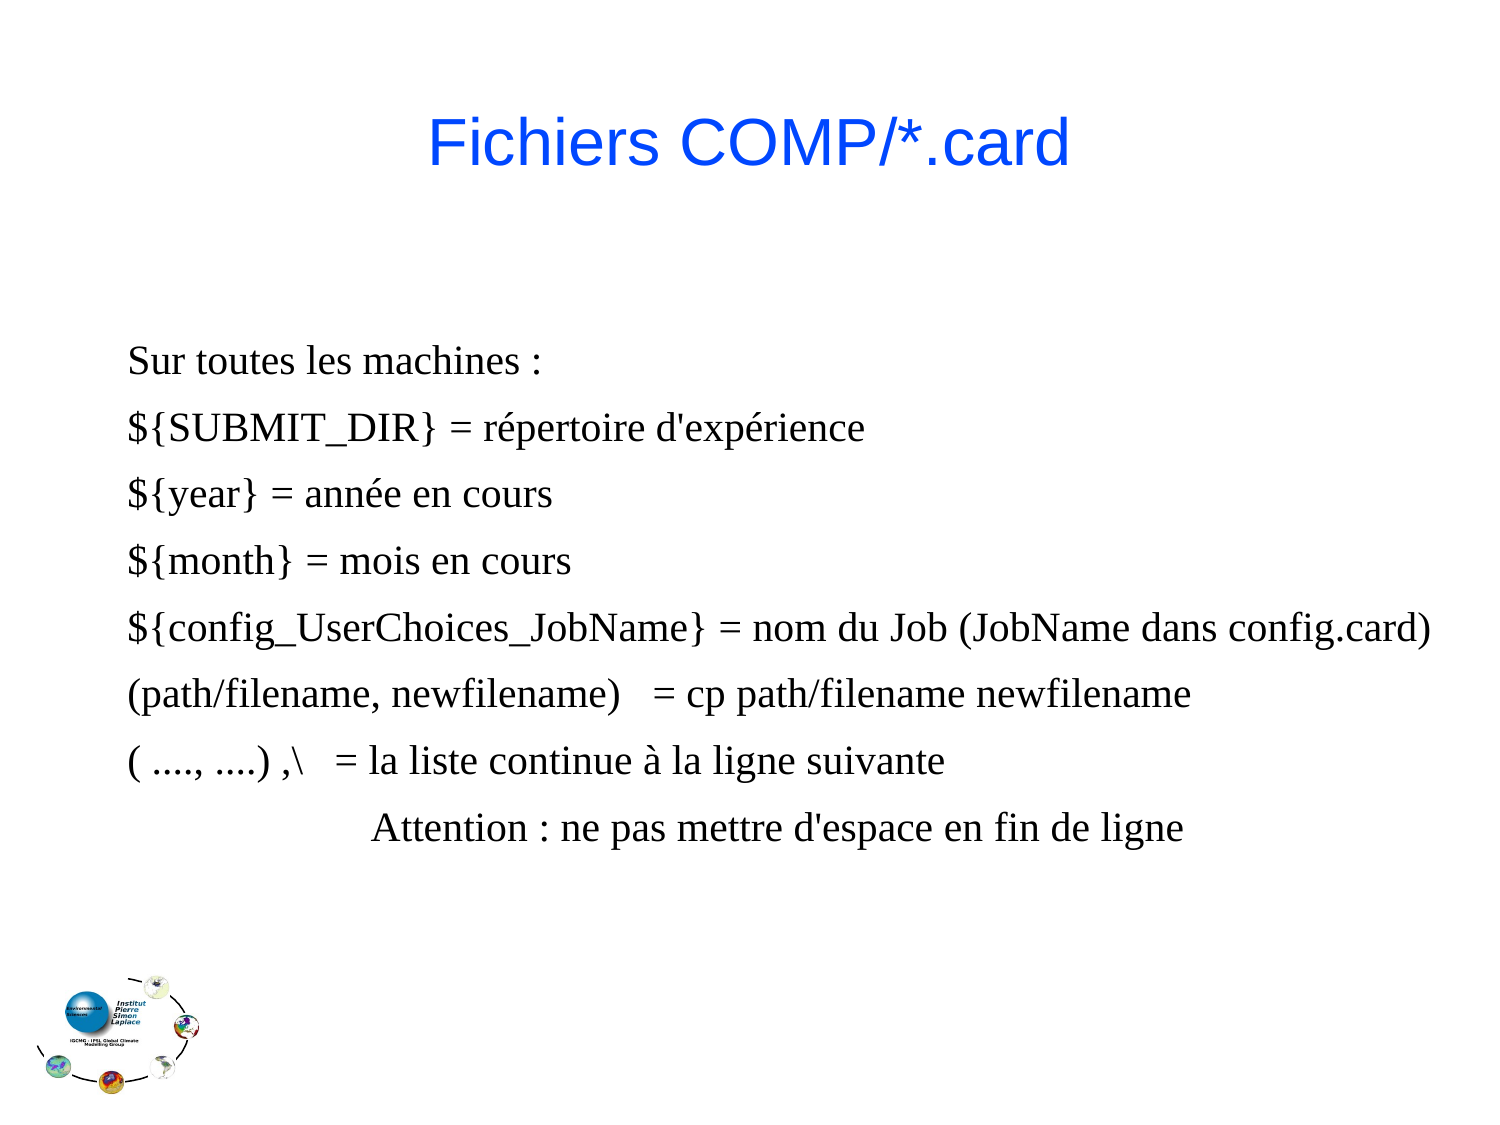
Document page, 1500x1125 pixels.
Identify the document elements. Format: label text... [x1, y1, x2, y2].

title Fichiers COMP/*.card [75, 44, 1426, 233]
picture [44, 1054, 72, 1079]
list Sur toutes les machines : ${SUBMIT_DIR} = répertoire d'expérience ${year} = année en cours ${month} = mois en cours ${config_UserChoices_JobName} = nom du Job (JobName dans config.card) (path/filename, newfilename) = cp path/filename newfilename ( ...., ....) ,\ = la liste continue à la ligne suivante Attention : ne pas mettre d'espace en fin de ligne [112, 324, 1500, 1021]
picture [172, 1021, 200, 1040]
picture [97, 1069, 125, 1095]
picture [148, 1054, 176, 1080]
picture [65, 990, 146, 1048]
